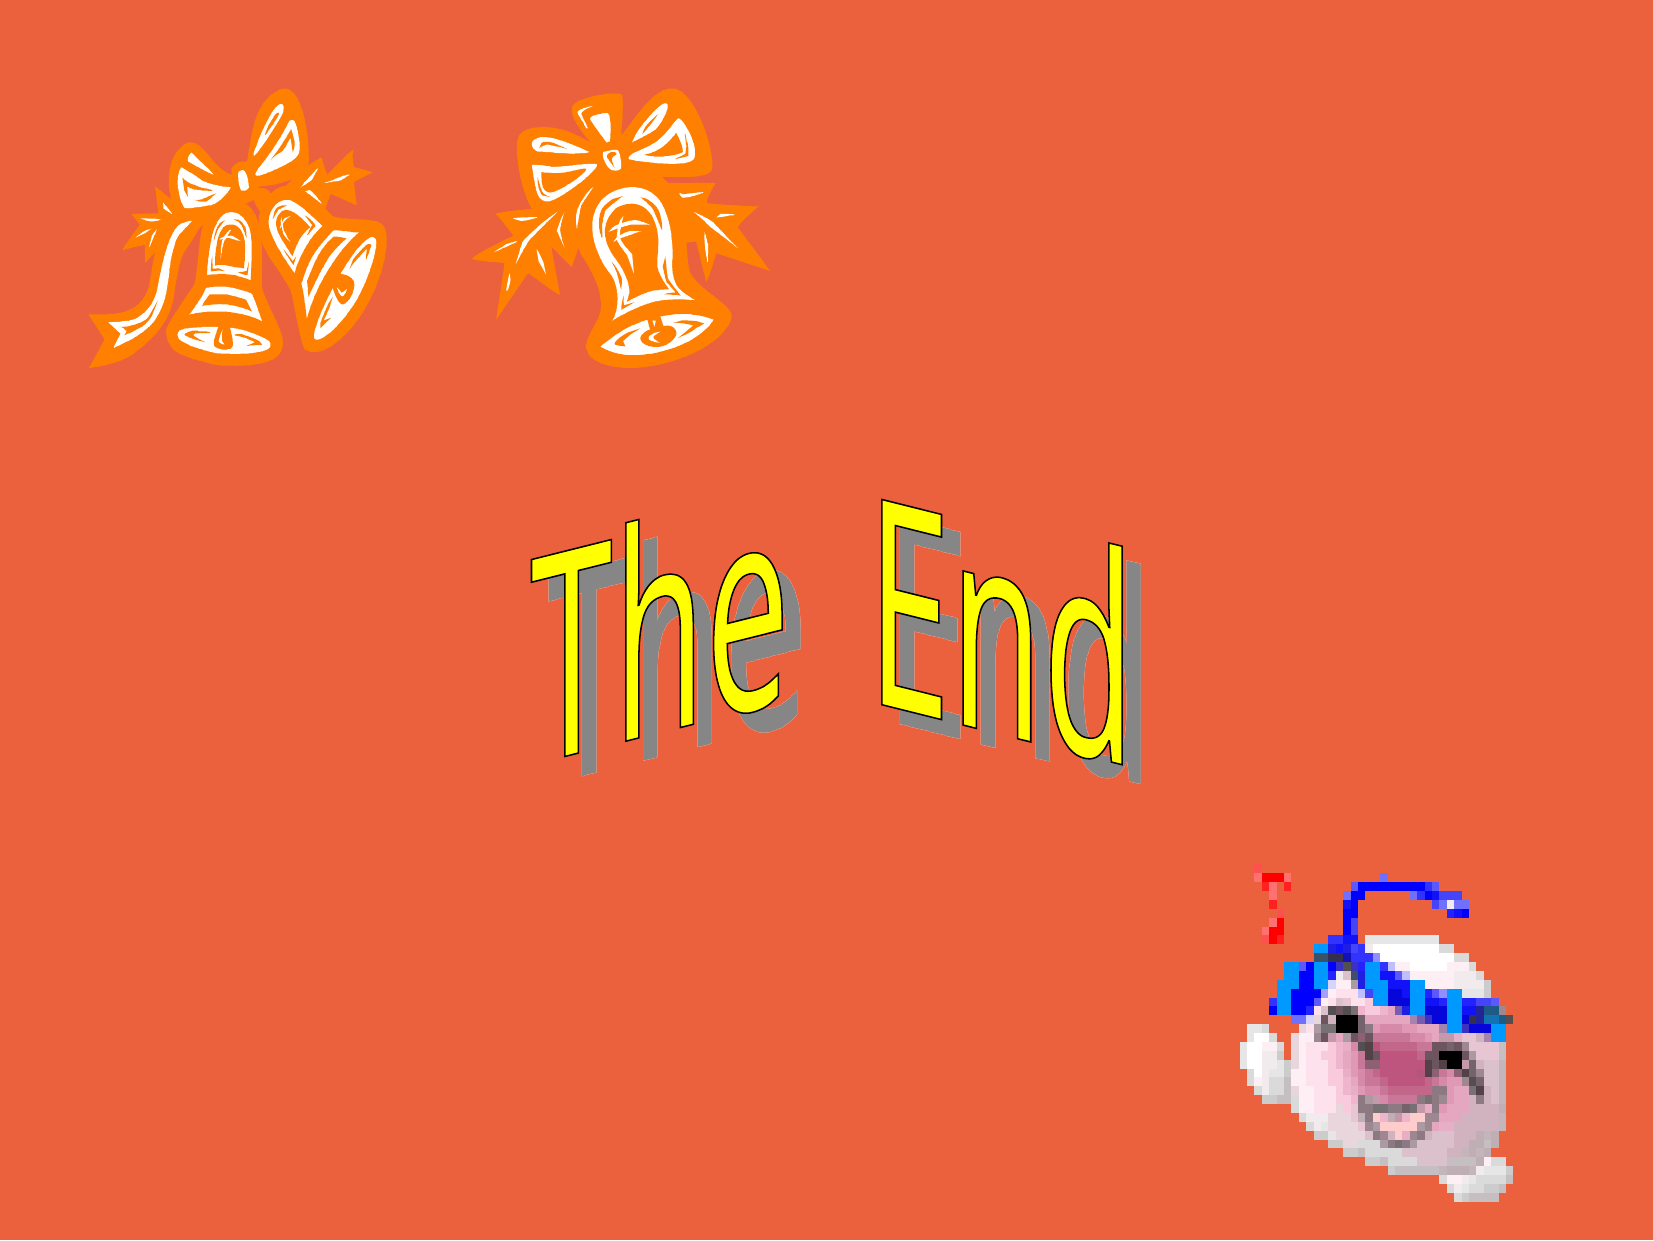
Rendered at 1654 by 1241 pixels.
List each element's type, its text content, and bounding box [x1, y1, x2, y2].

picture [472, 88, 771, 368]
text_box The End [625, 519, 694, 742]
text_box The End [963, 570, 1031, 742]
text_box The End [531, 539, 612, 757]
picture [1240, 856, 1536, 1211]
text_box The End [881, 499, 942, 720]
text_box The End [713, 552, 783, 714]
picture [88, 88, 387, 368]
text_box The End [1051, 542, 1123, 765]
